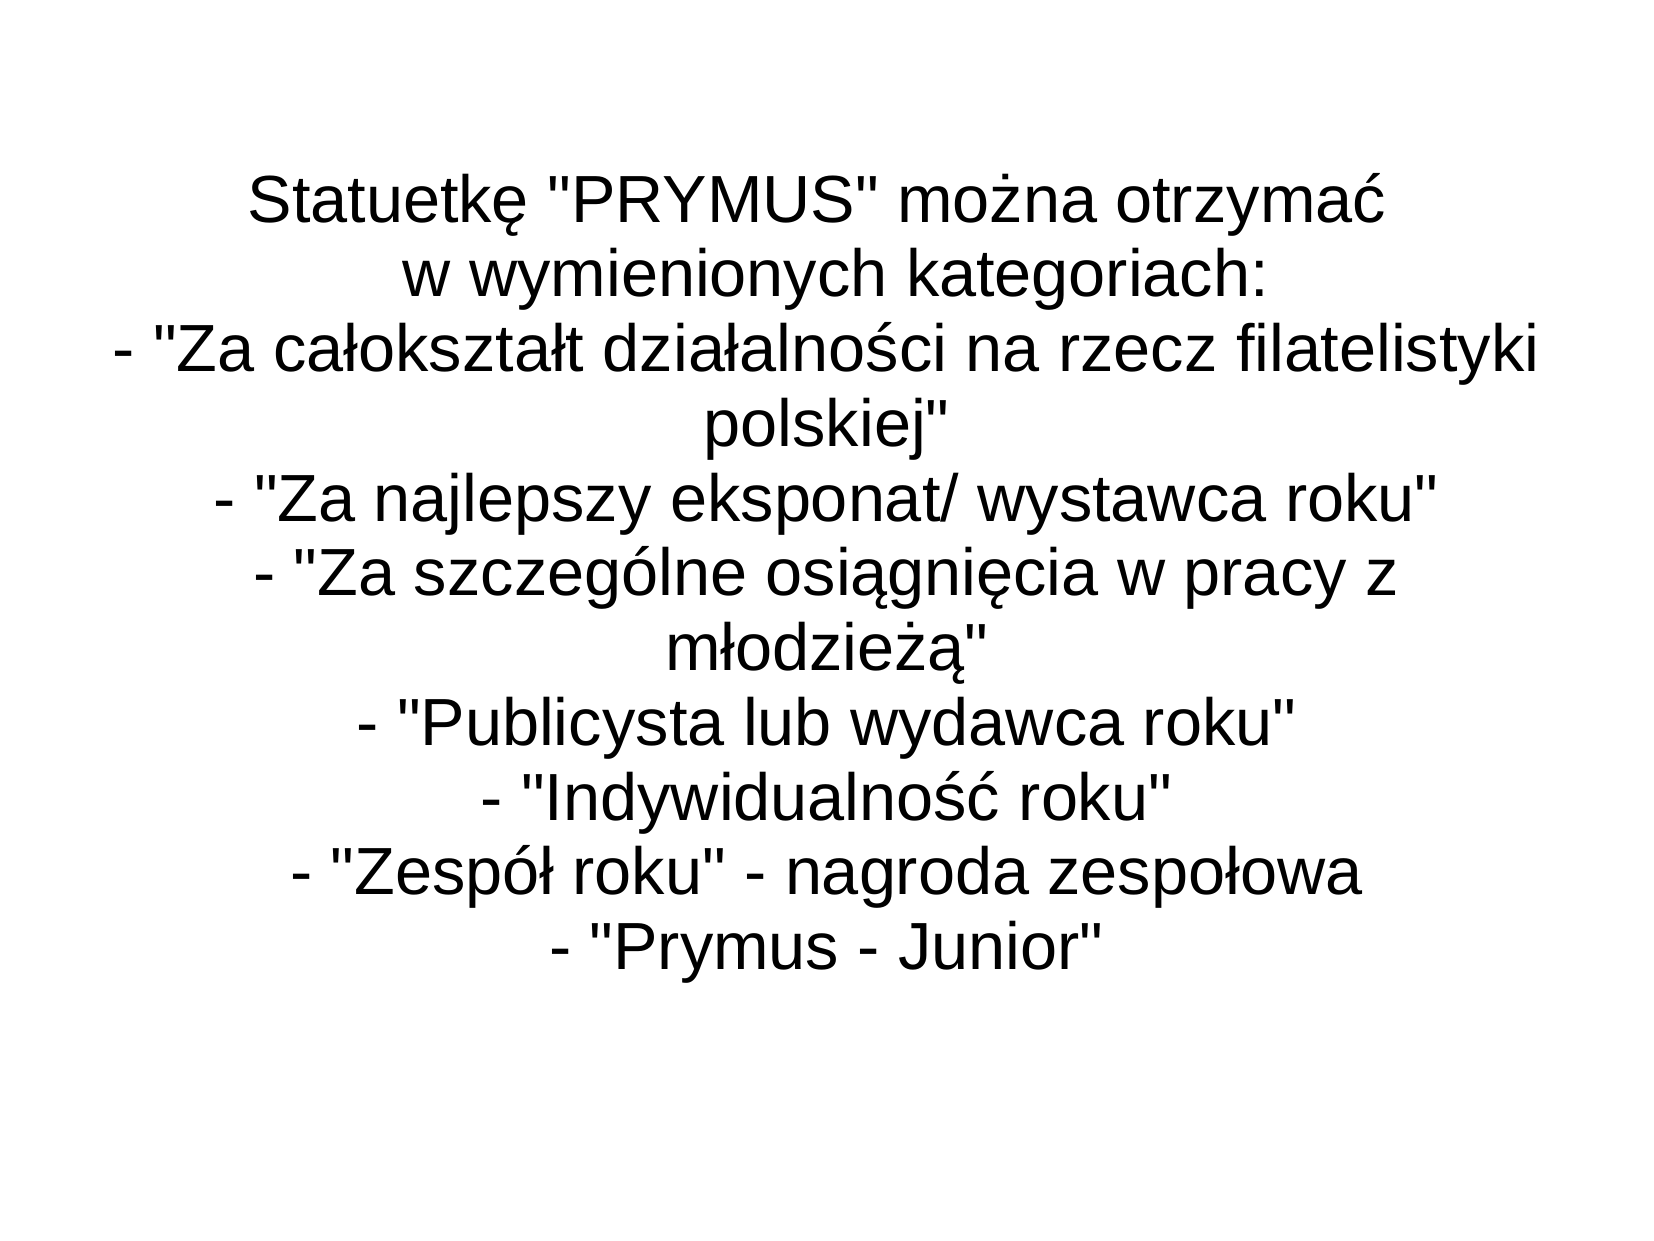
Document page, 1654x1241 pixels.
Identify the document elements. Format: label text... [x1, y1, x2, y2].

subtitle Statuetkę "PRYMUS" można otrzymać w wymienionych kategoriach: - "Za całokształt działalności na rzecz filatelistyki polskiej" - "Za najlepszy eksponat/ wystawca roku" - "Za szczególne osiągnięcia w pracy z młodzieżą" - "Publicysta lub wydawca roku" - "Indywidualność roku" - "Zespół roku" - nagroda zespołowa - "Prymus - Junior" [82, 0, 1571, 1241]
